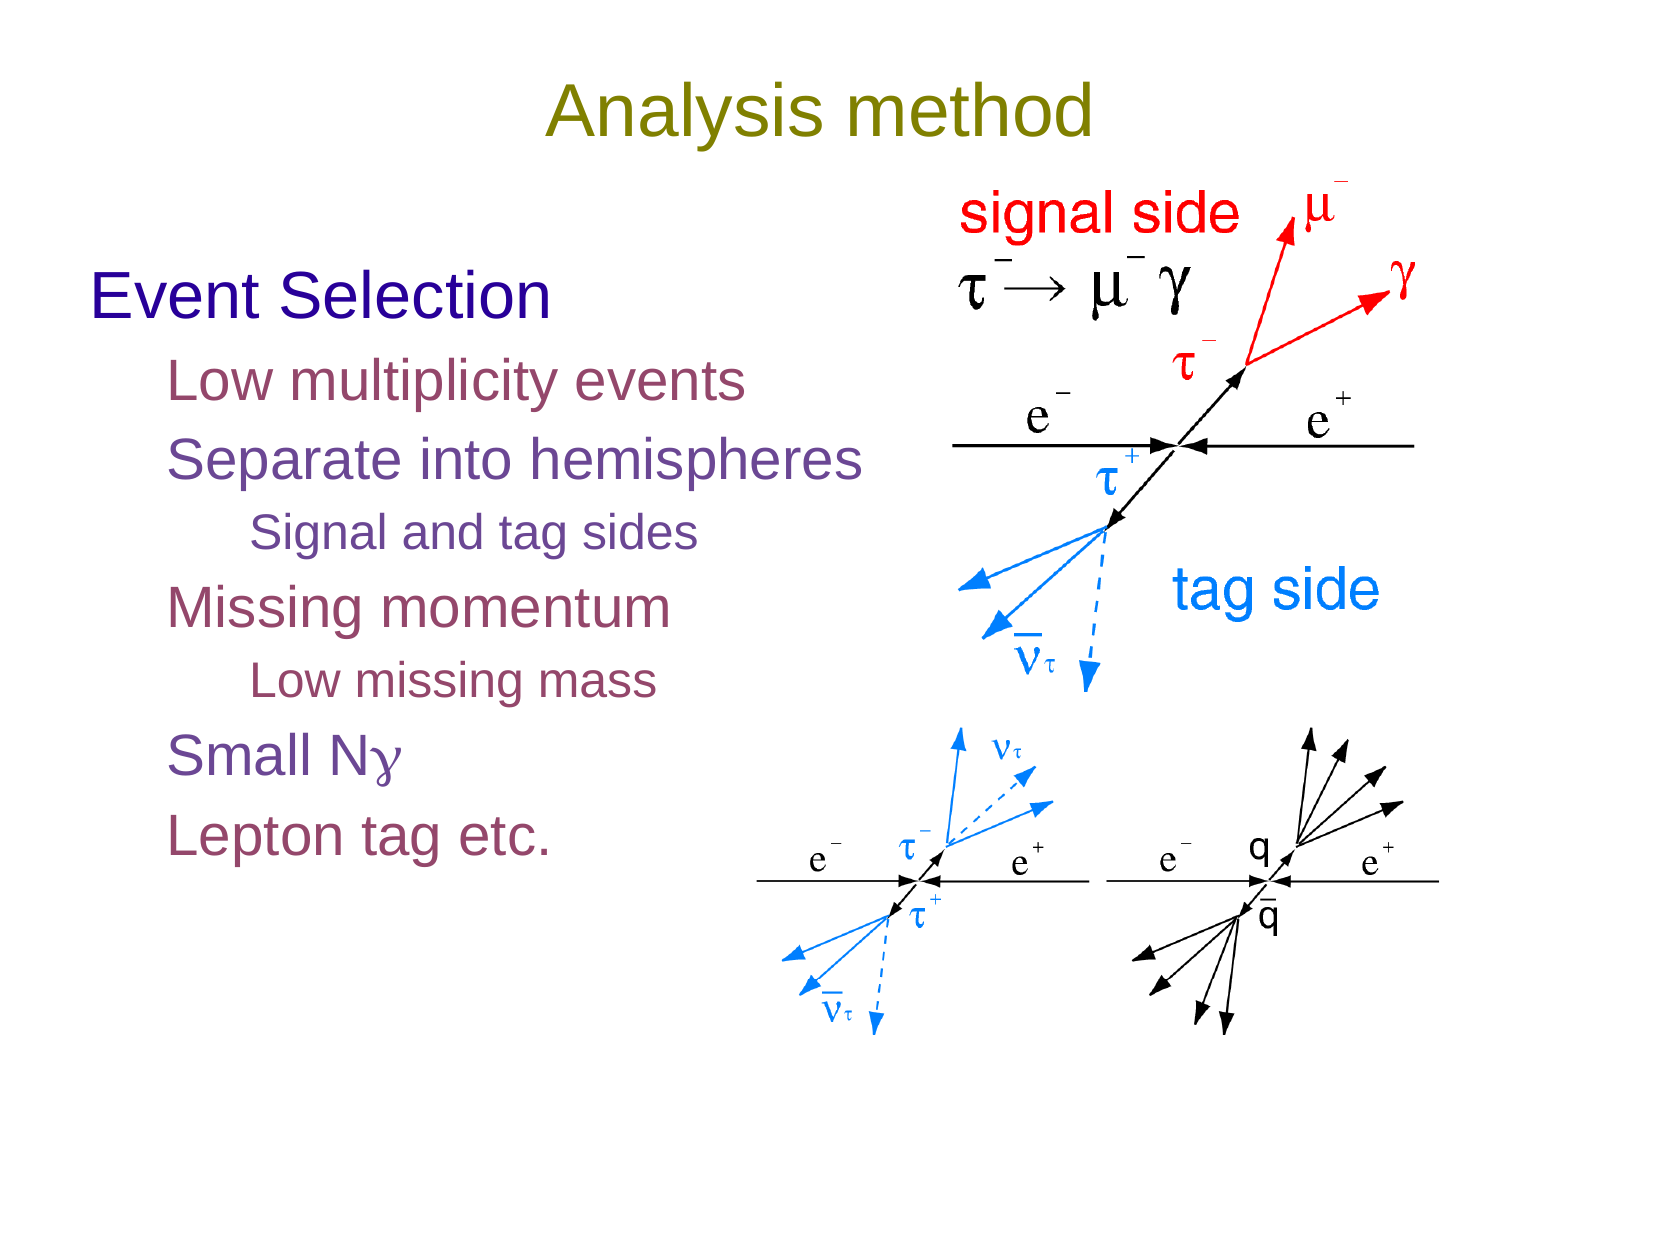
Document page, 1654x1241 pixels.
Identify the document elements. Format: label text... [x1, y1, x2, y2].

title Analysis method [76, 14, 1565, 207]
picture [952, 207, 1415, 692]
list Event Selection Low multiplicity events Separate into hemispheres Signal and tag sides Missing momentum Low missing mass Small N Lepton tag etc. [57, 250, 1433, 1151]
picture [756, 719, 1440, 1035]
